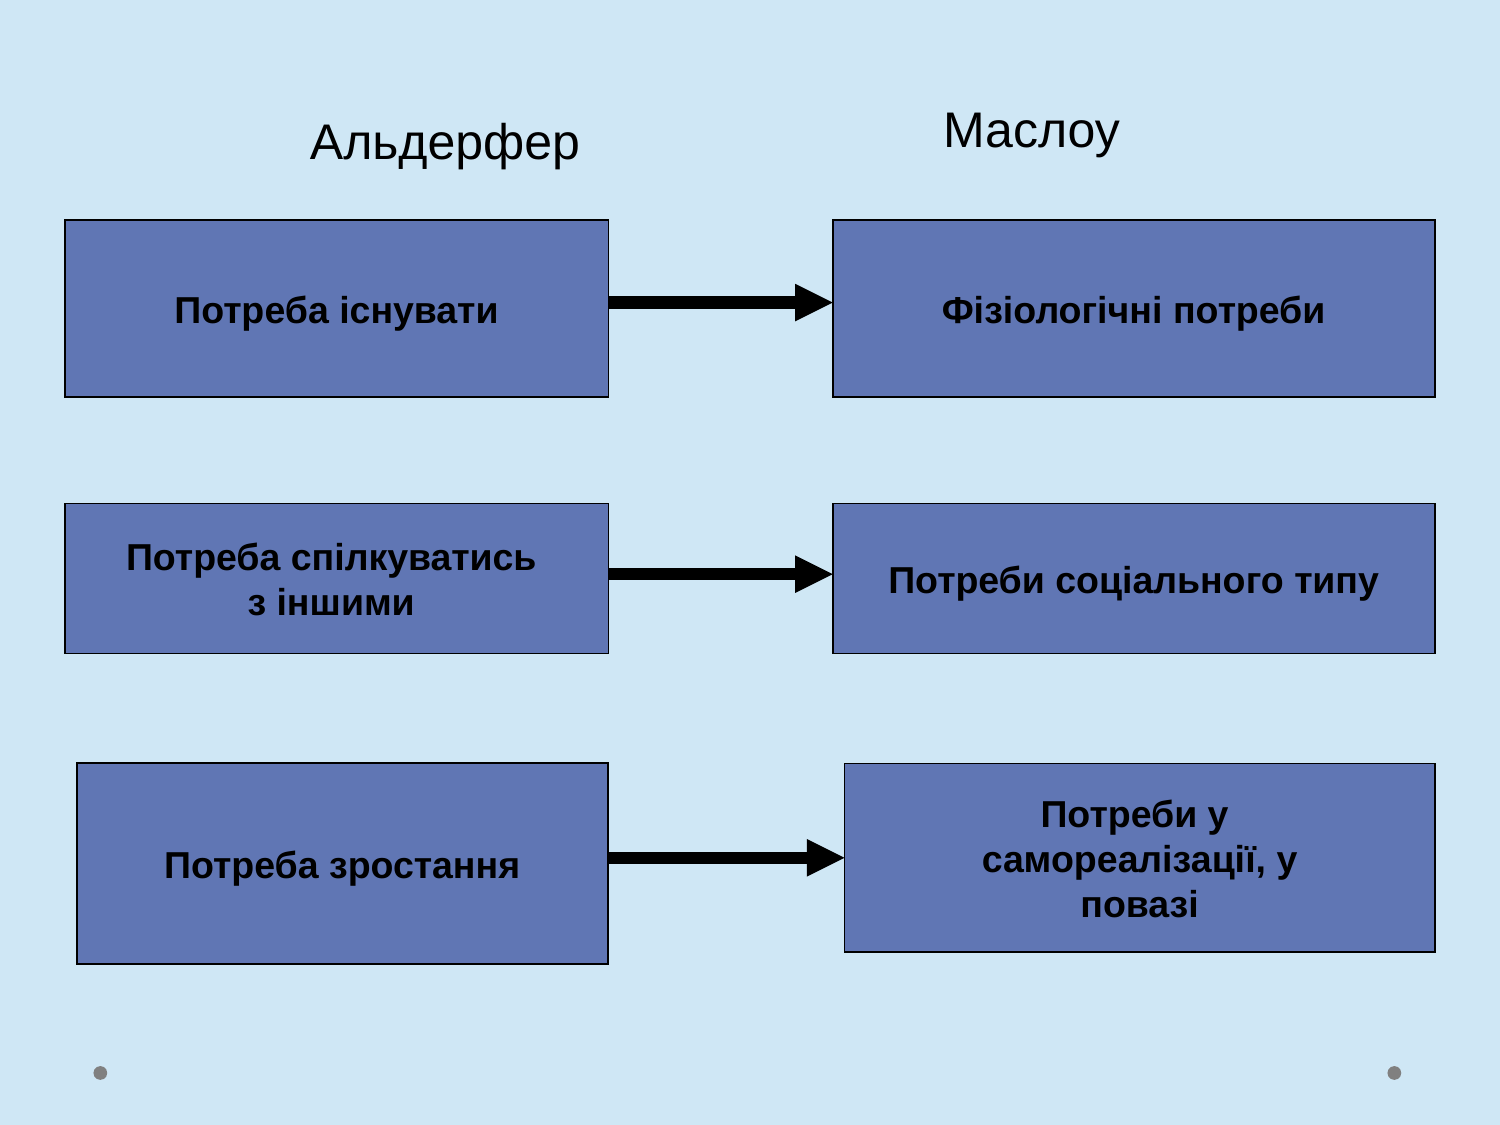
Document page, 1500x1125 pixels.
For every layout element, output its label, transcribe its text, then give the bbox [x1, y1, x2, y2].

text_box Потреби у самореалізації, у повазі [844, 763, 1436, 953]
text_box Потреби соціального типу [832, 503, 1436, 654]
text_box Потреба зростання [76, 763, 609, 964]
text_box Фізіологічні потреби [832, 220, 1436, 398]
text_box Потреба спілкуватись з іншими [64, 503, 609, 654]
text_box Альдерфер [295, 101, 595, 177]
text_box Маслоу [928, 90, 1146, 166]
text_box Потреба існувати [64, 220, 609, 398]
